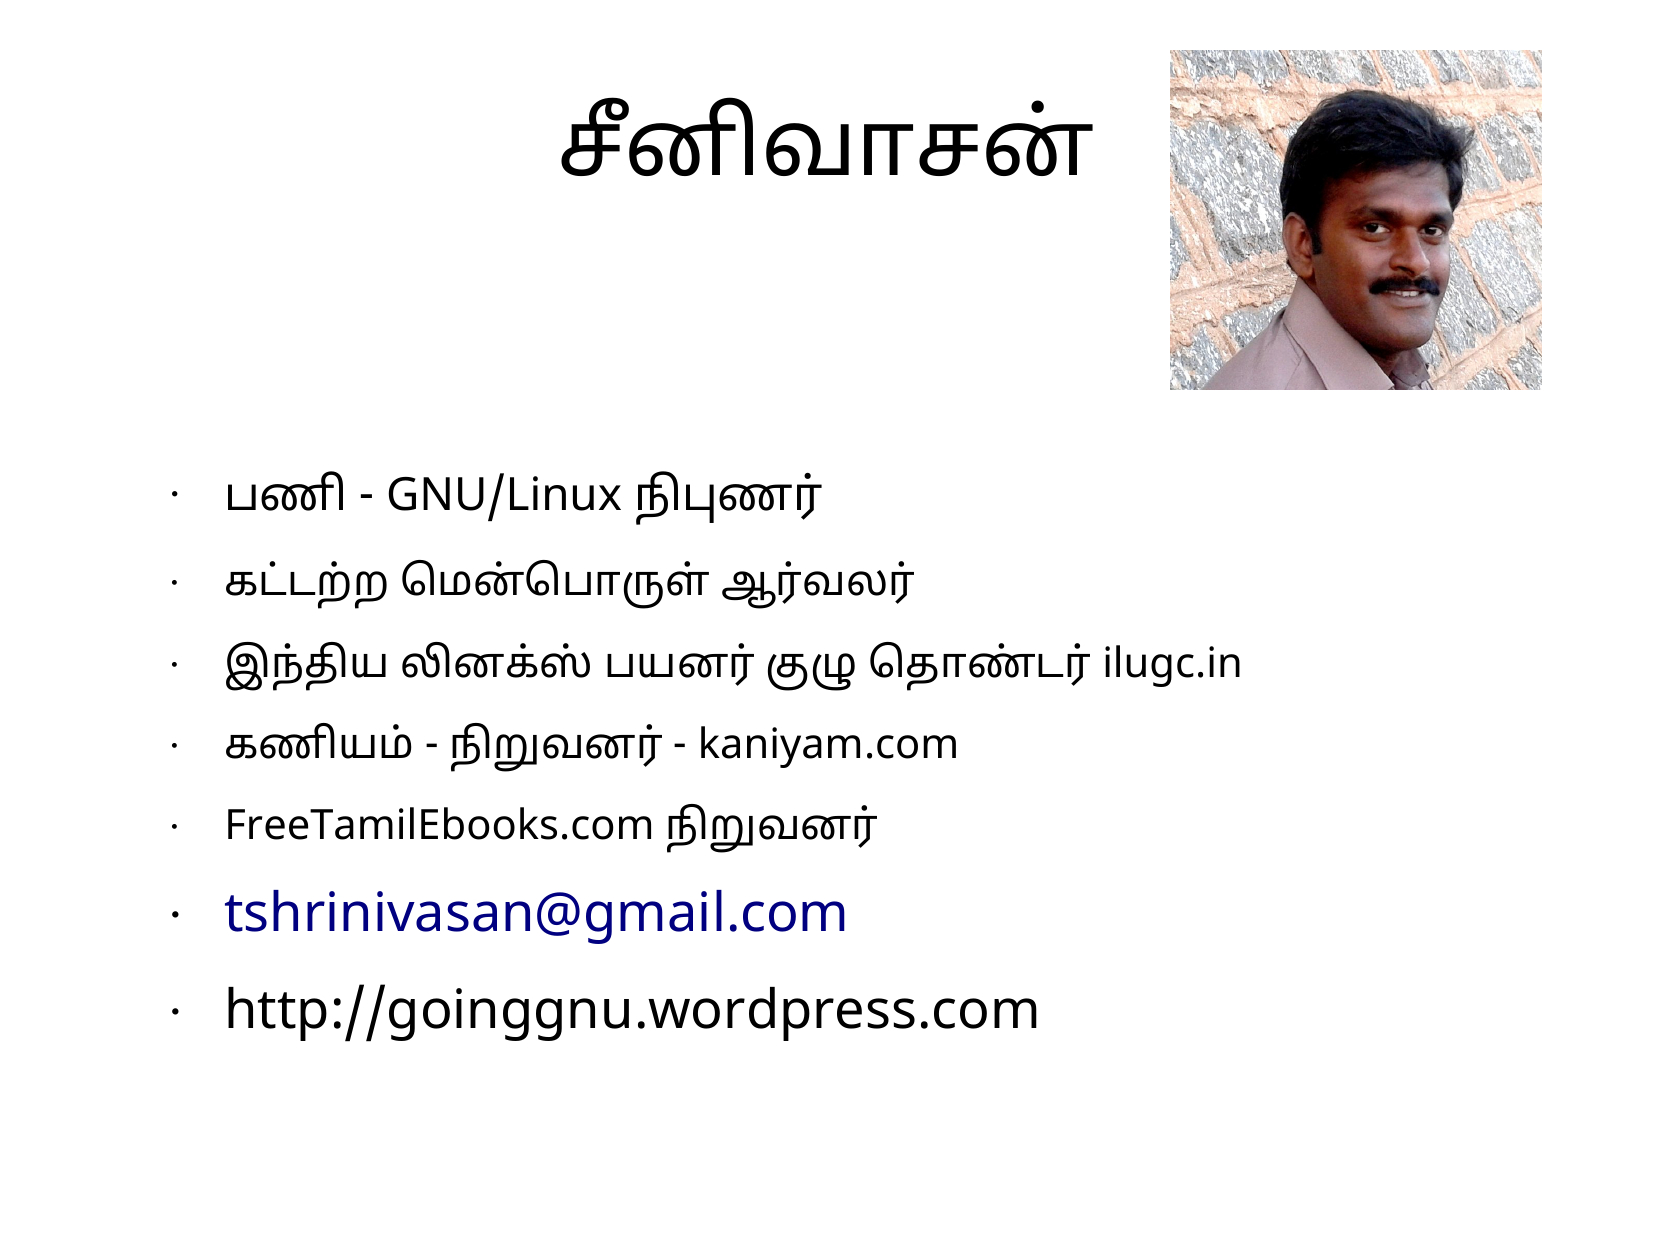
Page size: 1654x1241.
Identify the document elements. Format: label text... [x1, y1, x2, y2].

picture [1170, 50, 1542, 391]
list பணி - GNU/Linux நிபுணர் கட்டற்ற மென்பொருள் ஆர்வலர் இந்திய லினக்ஸ் பயனர் குழு தொண்டர் ilugc.in கணியம் - நிறுவனர் - kaniyam.com FreeTamilEbooks.com நிறுவனர் tshrinivasan@gmail.com http://goinggnu.wordpress.com [82, 290, 1538, 1129]
title சீனிவாசன் [82, 49, 1571, 257]
